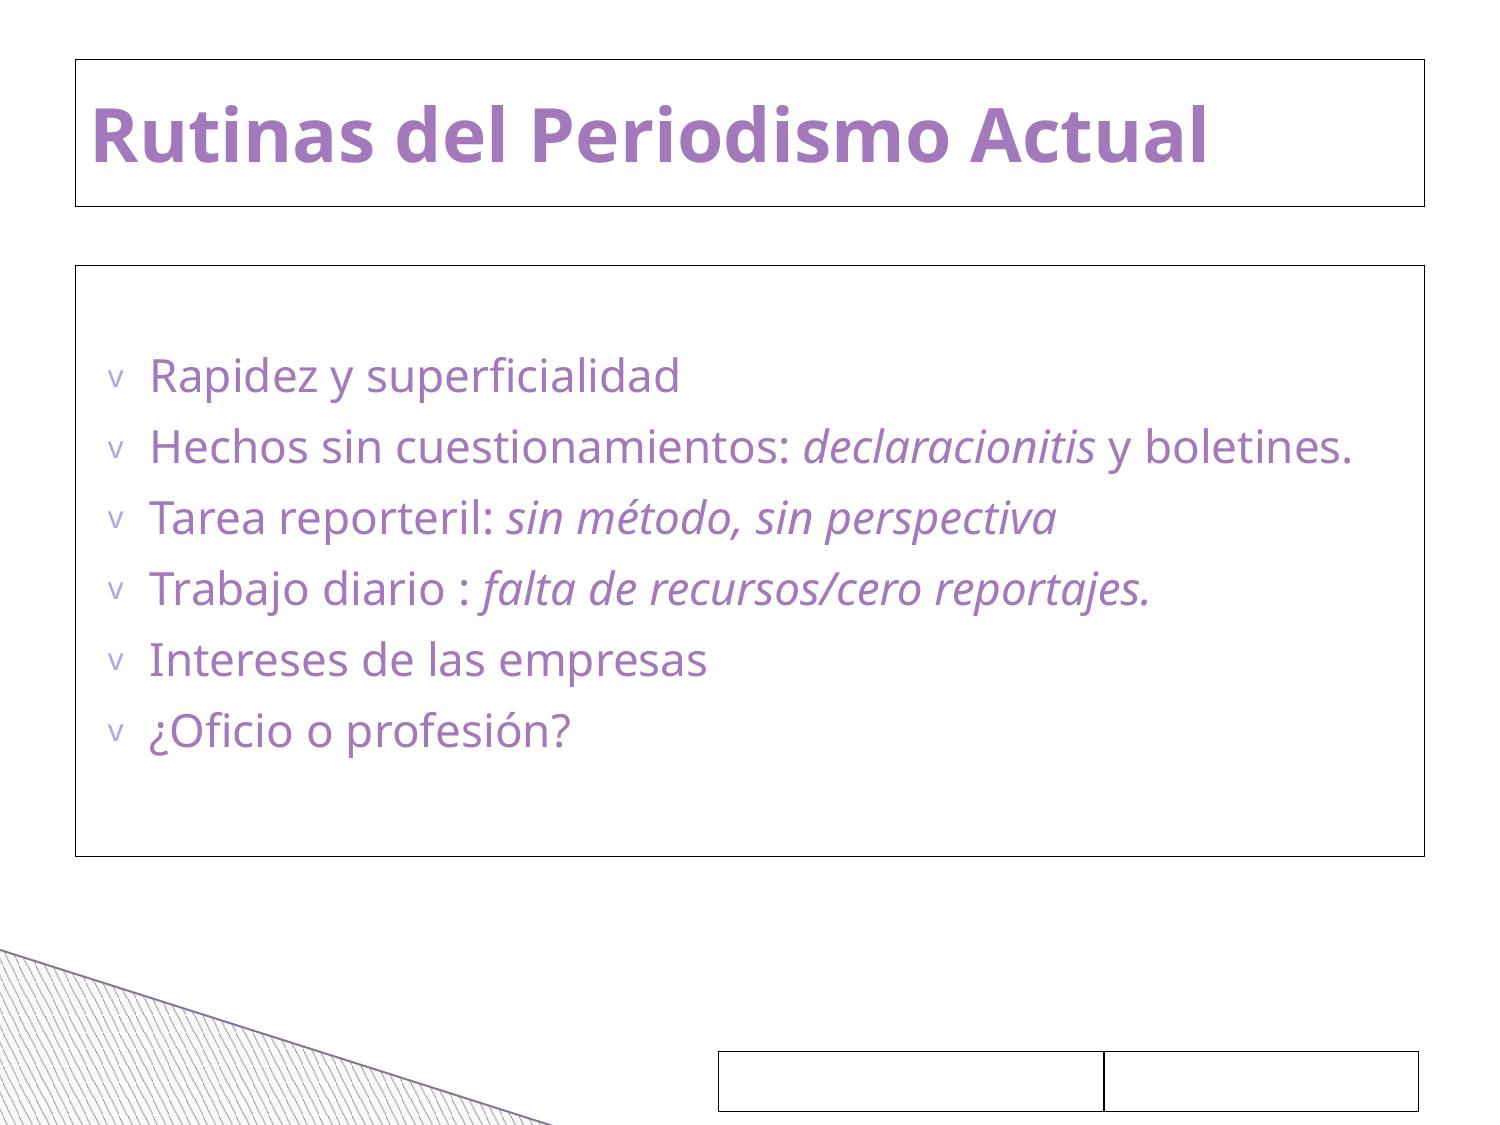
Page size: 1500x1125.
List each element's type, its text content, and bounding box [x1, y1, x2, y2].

picture [0, 952, 543, 1125]
title Rutinas del Periodismo Actual [75, 59, 1425, 207]
list Rapidez y superficialidad Hechos sin cuestionamientos: declaracionitis y boletines. Tarea reporteril: sin método, sin perspectiva Trabajo diario : falta de recursos/cero reportajes. Intereses de las empresas ¿Oficio o profesión? [75, 265, 1425, 857]
